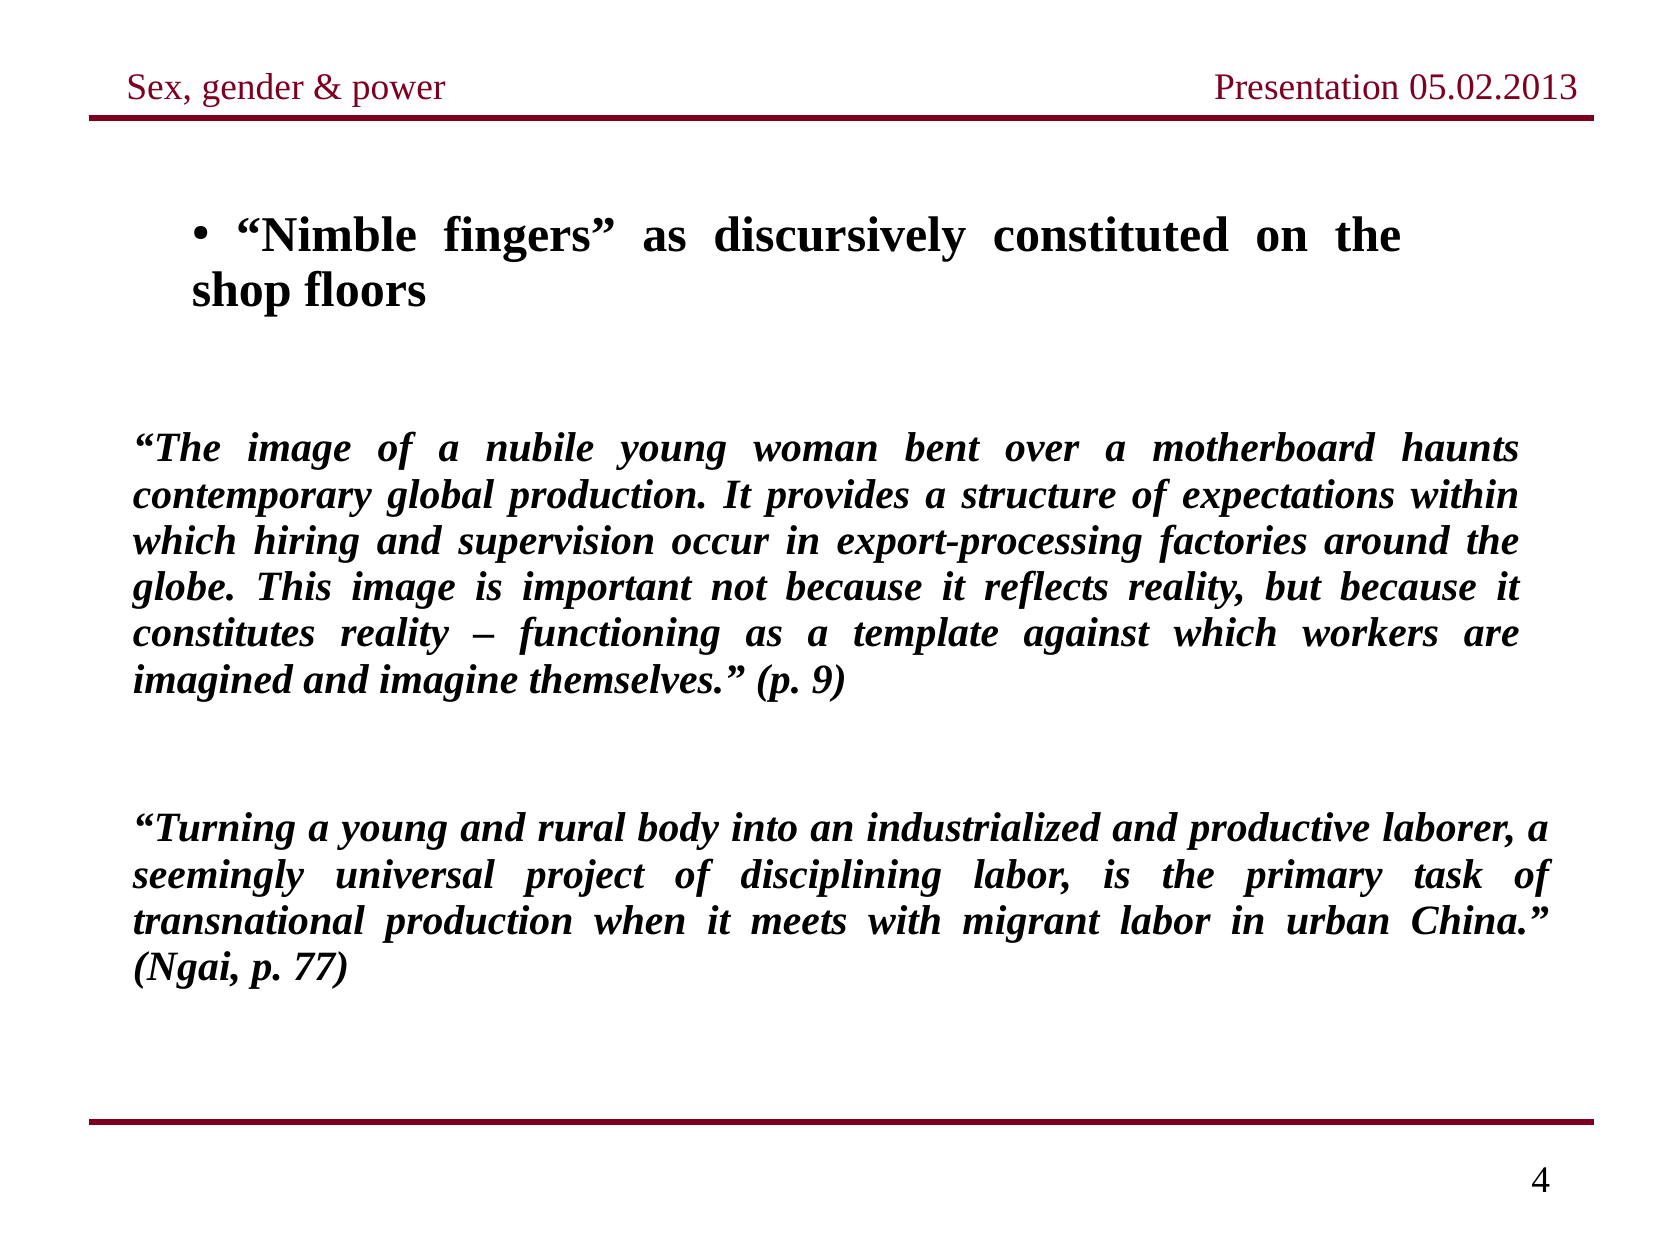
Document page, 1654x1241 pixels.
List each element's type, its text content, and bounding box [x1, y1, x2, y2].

text_box “Turning a young and rural body into an industrialized and productive laborer, a seemingly universal project of disciplining labor, is the primary task of transnational production when it meets with migrant labor in urban China.” (Ngai, p. 77) [118, 797, 1565, 998]
text_box Sex, gender & power Presentation 05.02.2013 [88, 59, 1595, 116]
text_box <numéro> [1417, 1151, 1565, 1208]
text_box “Nimble fingers” as discursively constituted on the shop floors [177, 144, 1418, 324]
text_box “The image of a nubile young woman bent over a motherboard haunts contemporary global production. It provides a structure of expectations within which hiring and supervision occur in export-processing factories around the globe. This image is important not because it reflects reality, but because it constitutes reality – functioning as a template against which workers are imagined and imagine themselves.” (p. 9) [118, 324, 1536, 710]
